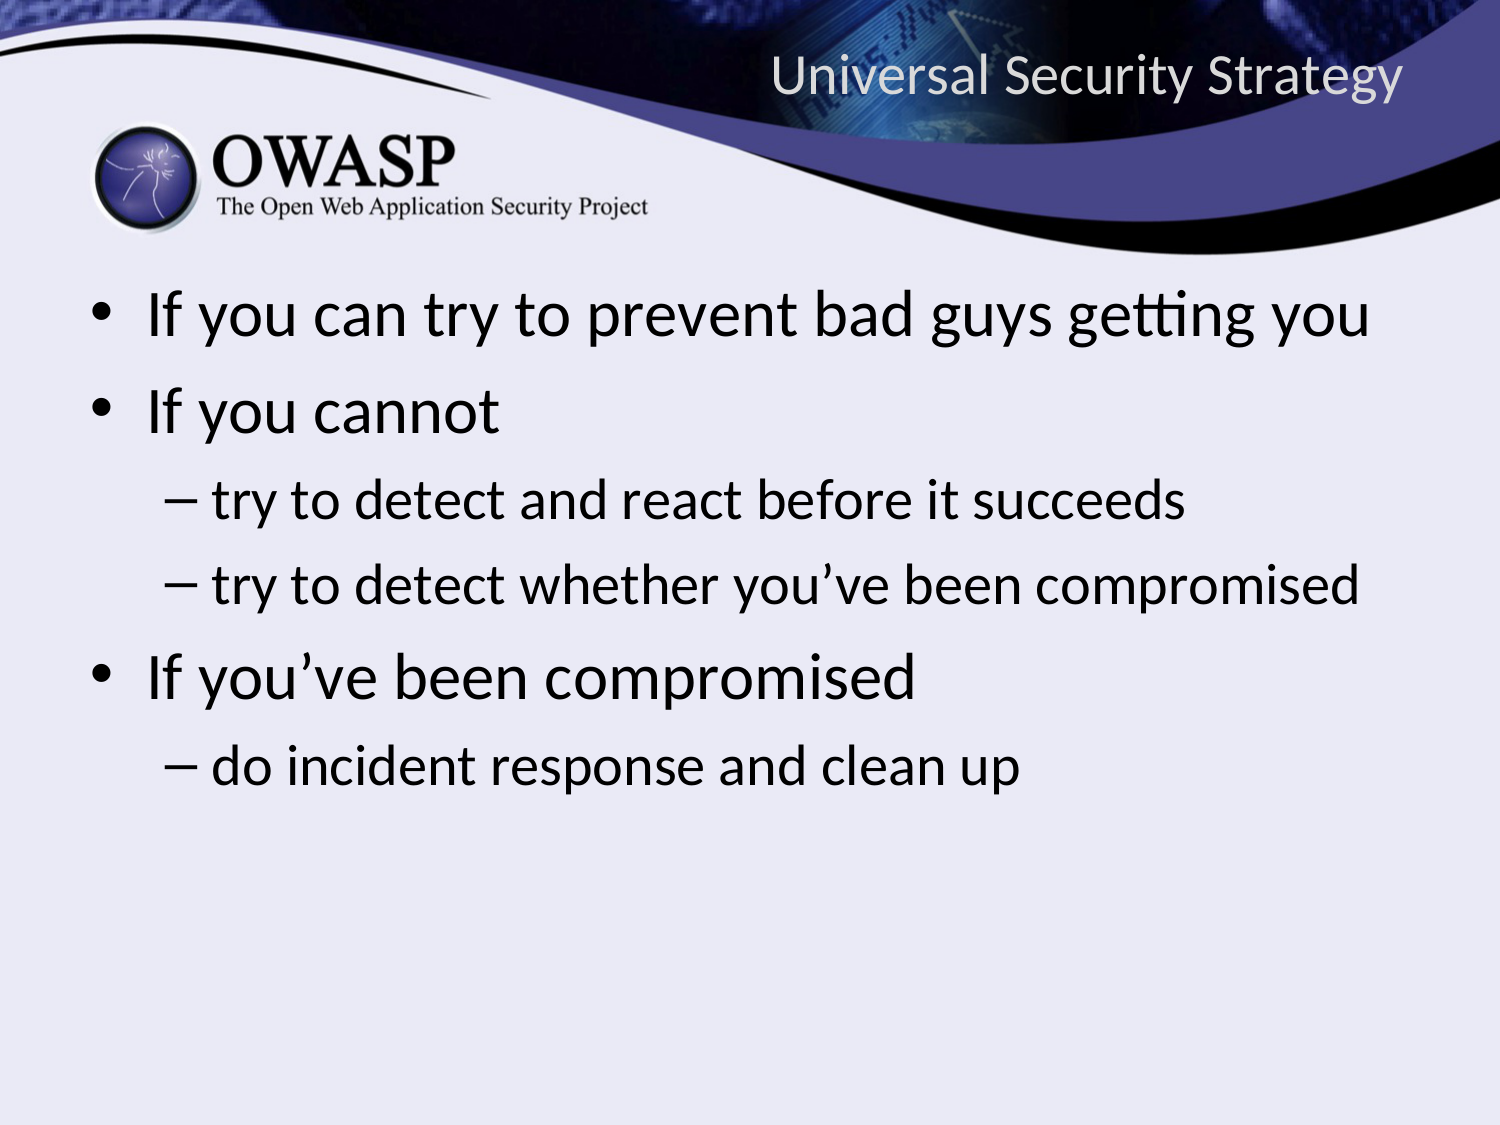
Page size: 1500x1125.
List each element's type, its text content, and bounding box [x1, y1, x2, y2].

title Universal Security Strategy [699, 0, 1476, 149]
list If you can try to prevent bad guys getting you If you cannot try to detect and react before it succeeds try to detect whether you’ve been compromised If you’ve been compromised do incident response and clean up [75, 262, 1426, 1018]
picture [0, 0, 1500, 1125]
